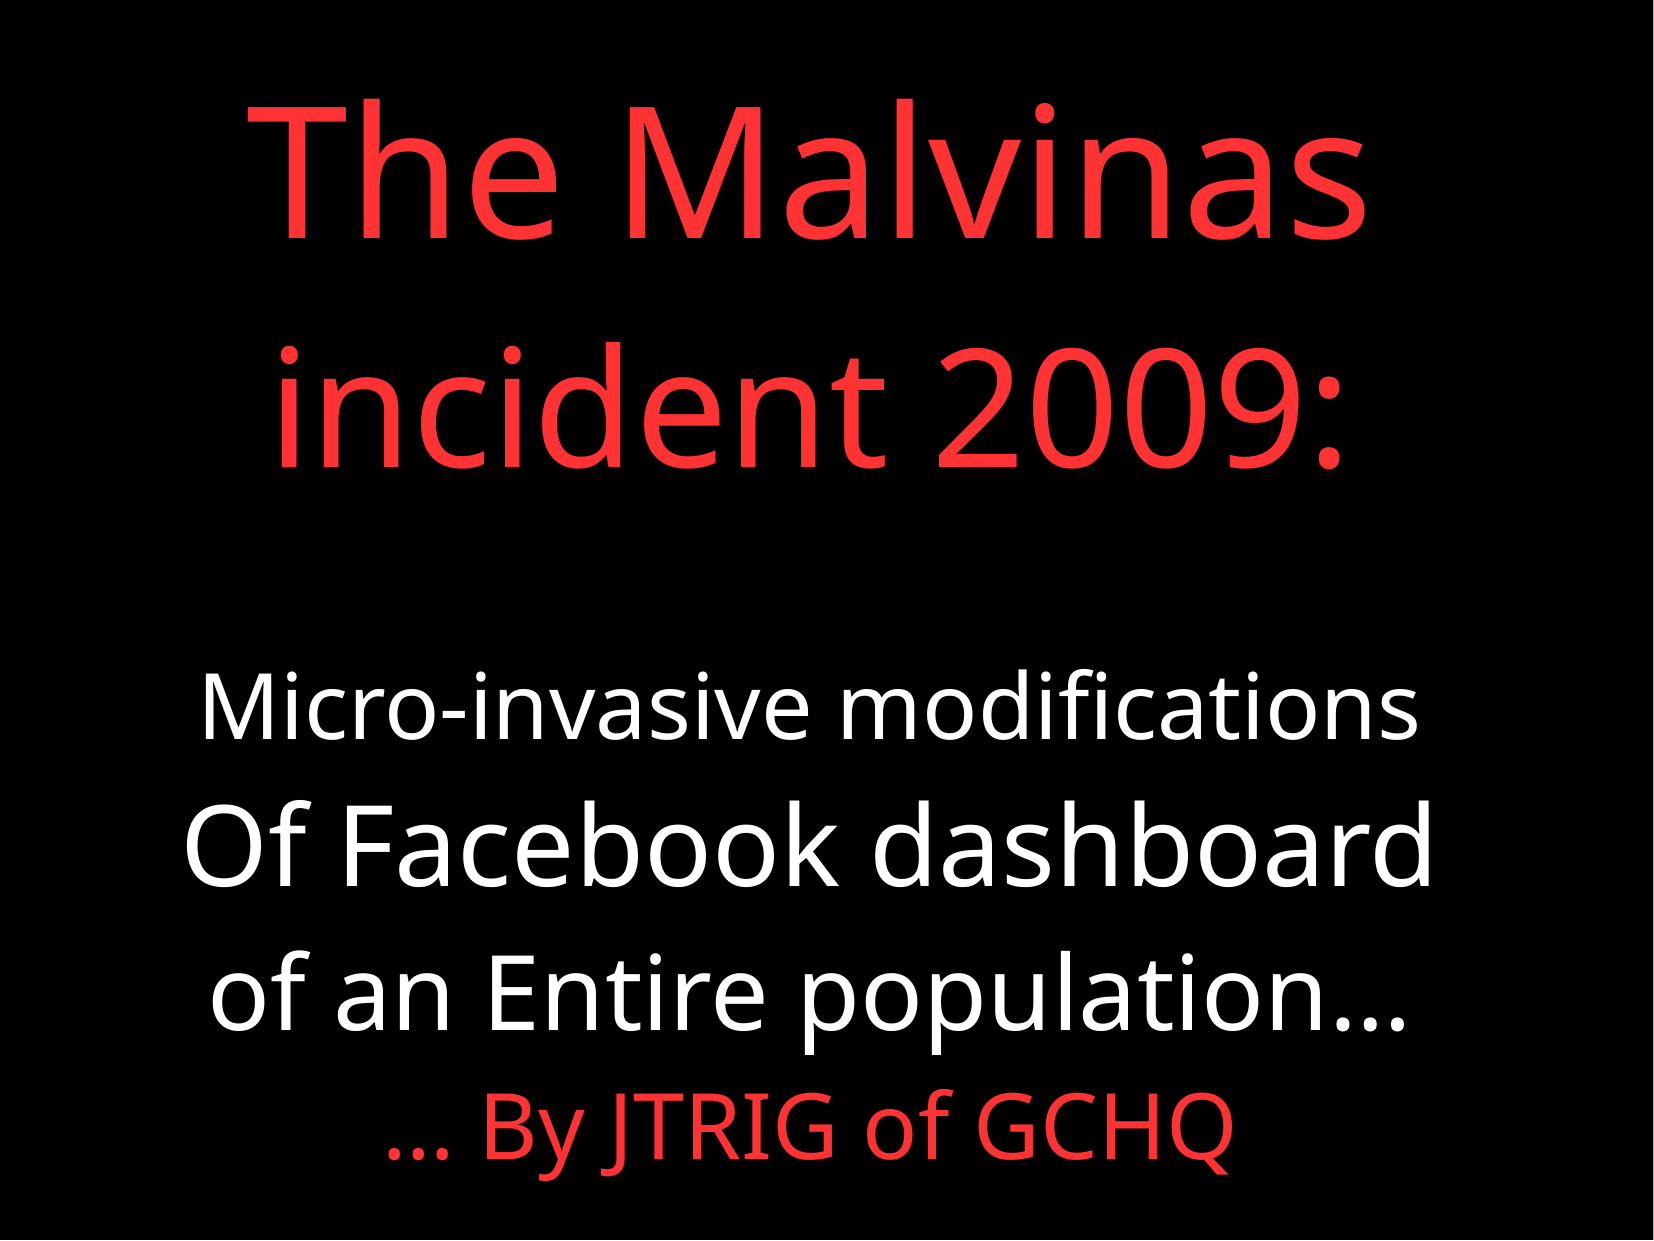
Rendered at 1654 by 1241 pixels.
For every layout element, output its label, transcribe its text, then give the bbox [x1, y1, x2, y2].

subtitle The Malvinas incident 2009: Micro-invasive modifications Of Facebook dashboard of an Entire population… … By JTRIG of GCHQ [82, 164, 1538, 1065]
